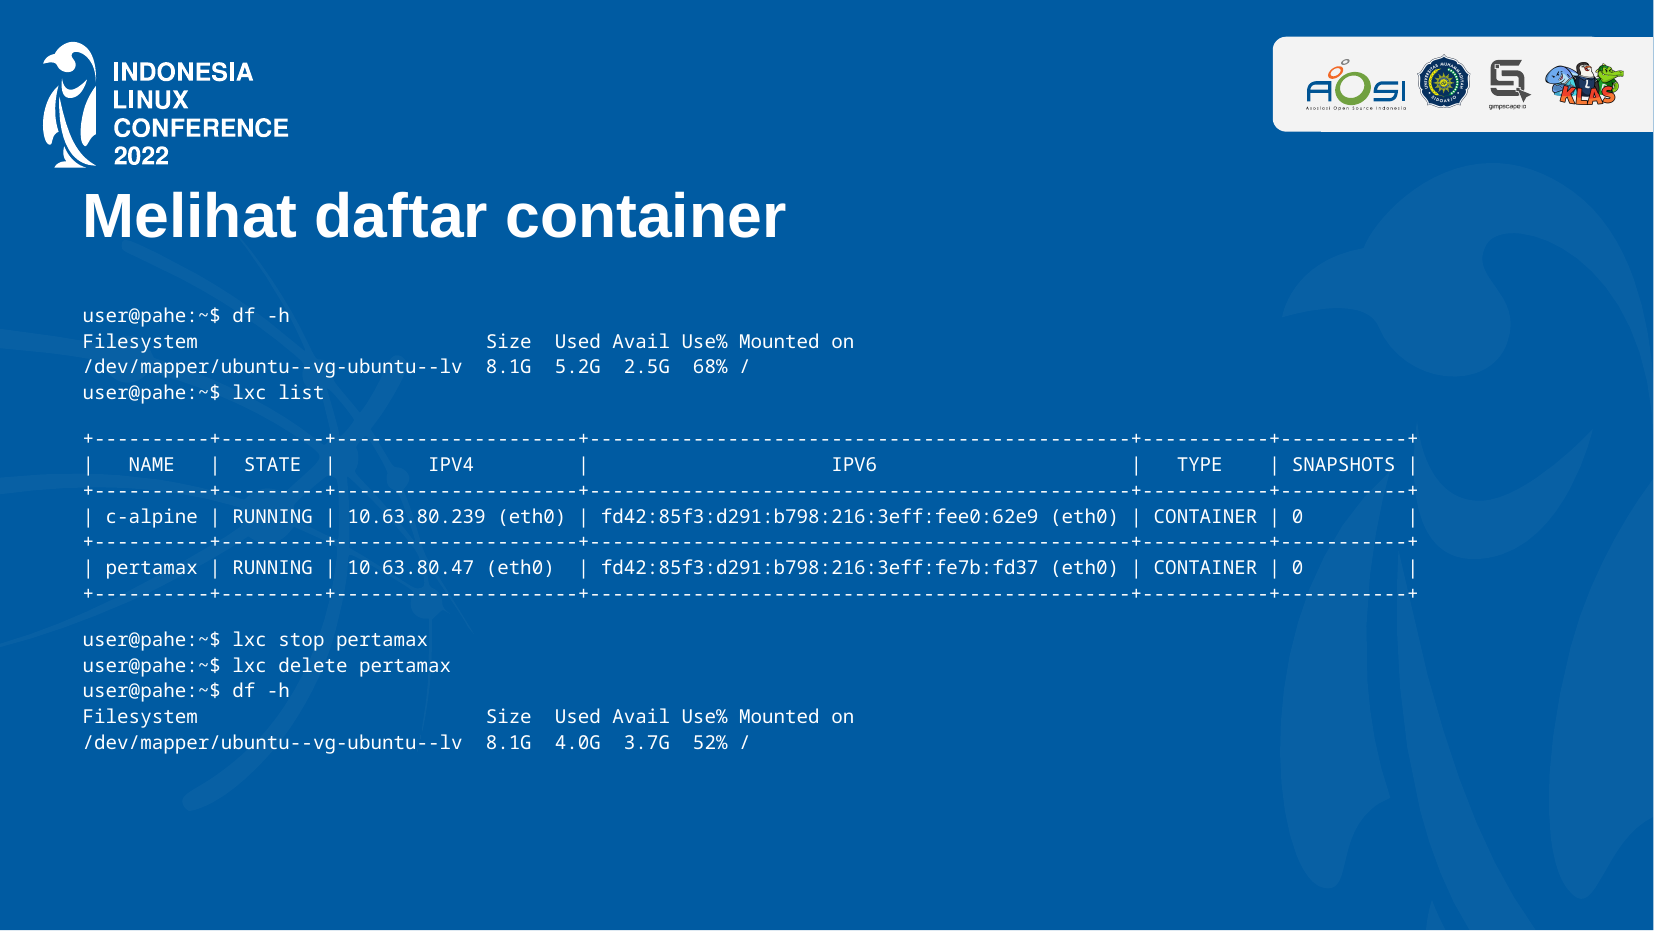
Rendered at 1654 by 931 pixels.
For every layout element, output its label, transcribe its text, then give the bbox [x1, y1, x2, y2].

picture [1417, 54, 1471, 108]
list user@pahe:~$ df -h Filesystem Size Used Avail Use% Mounted on /dev/mapper/ubuntu--vg-ubuntu--lv 8.1G 5.2G 2.5G 68% / user@pahe:~$ lxc list +----------+---------+---------------------+-----------------------------------------------+-----------+-----------+ | NAME | STATE | IPV4 | IPV6 | TYPE | SNAPSHOTS | +----------+---------+---------------------+-----------------------------------------------+-----------+-----------+ | c-alpine | RUNNING | 10.63.80.239 (eth0) | fd42:85f3:d291:b798:216:3eff:fee0:62e9 (eth0) | CONTAINER | 0 | +----------+---------+---------------------+-----------------------------------------------+-----------+-----------+ | pertamax | RUNNING | 10.63.80.47 (eth0) | fd42:85f3:d291:b798:216:3eff:fe7b:fd37 (eth0) | CONTAINER | 0 | +----------+---------+---------------------+-----------------------------------------------+-----------+-----------+ user@pahe:~$ lxc stop pertamax user@pahe:~$ lxc delete pertamax user@pahe:~$ df -h Filesystem Size Used Avail Use% Mounted on /dev/mapper/ubuntu--vg-ubuntu--lv 8.1G 4.0G 3.7G 52% / [82, 302, 1571, 758]
title Melihat daftar container [82, 150, 1571, 281]
picture [1545, 62, 1624, 105]
